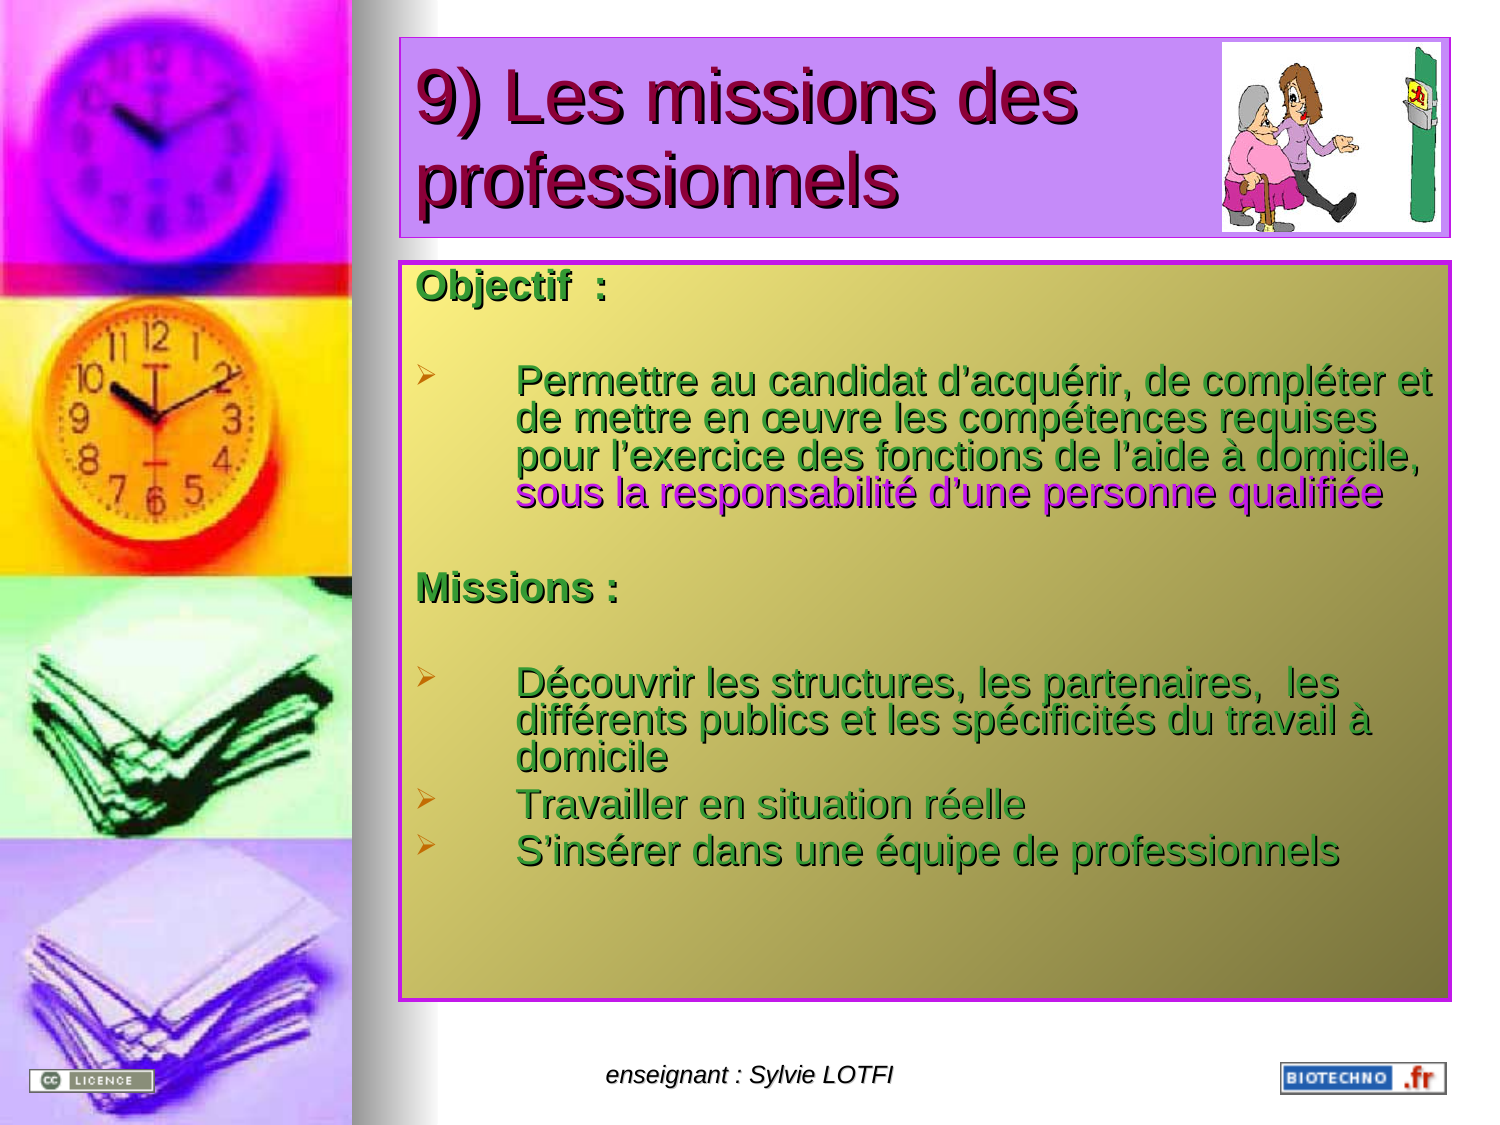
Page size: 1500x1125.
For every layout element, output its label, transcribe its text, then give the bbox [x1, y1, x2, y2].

title 9) Les missions des professionnels [399, 37, 1450, 238]
list Objectif : Permettre au candidat d’acquérir, de compléter et de mettre en œuvre les compétences requises pour l’exercice des fonctions de l’aide à domicile, sous la responsabilité d’une personne qualifiée Missions : Découvrir les structures, les partenaires, les différents publics et les spécificités du travail à domicile Travailler en situation réelle S’insérer dans une équipe de professionnels [399, 262, 1450, 1001]
picture [1222, 42, 1441, 232]
picture [0, 0, 352, 1125]
picture [1280, 1062, 1447, 1095]
